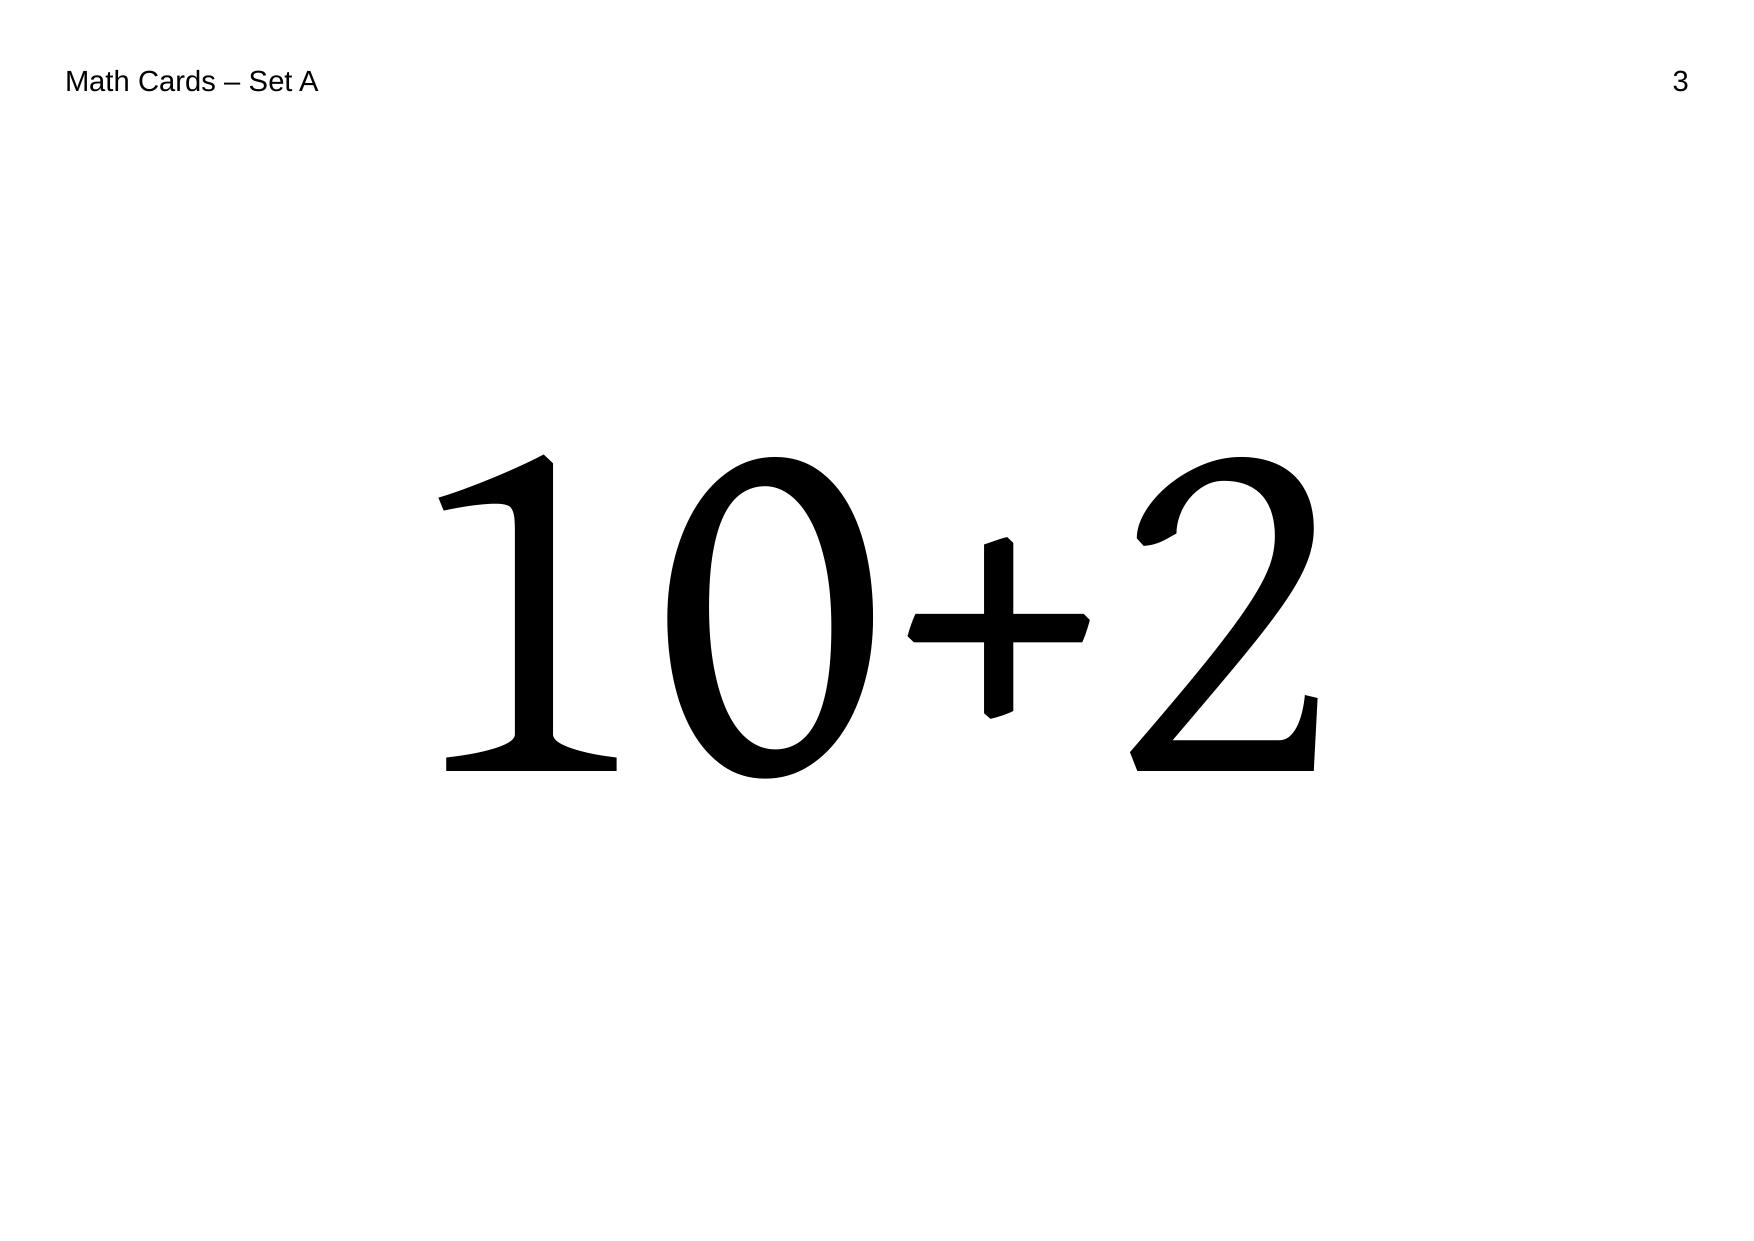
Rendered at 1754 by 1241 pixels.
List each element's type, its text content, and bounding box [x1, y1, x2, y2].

text_box 10+2 [397, 318, 1357, 922]
text_box 3 [1666, 59, 1695, 104]
text_box Math Cards – Set A [59, 59, 326, 104]
